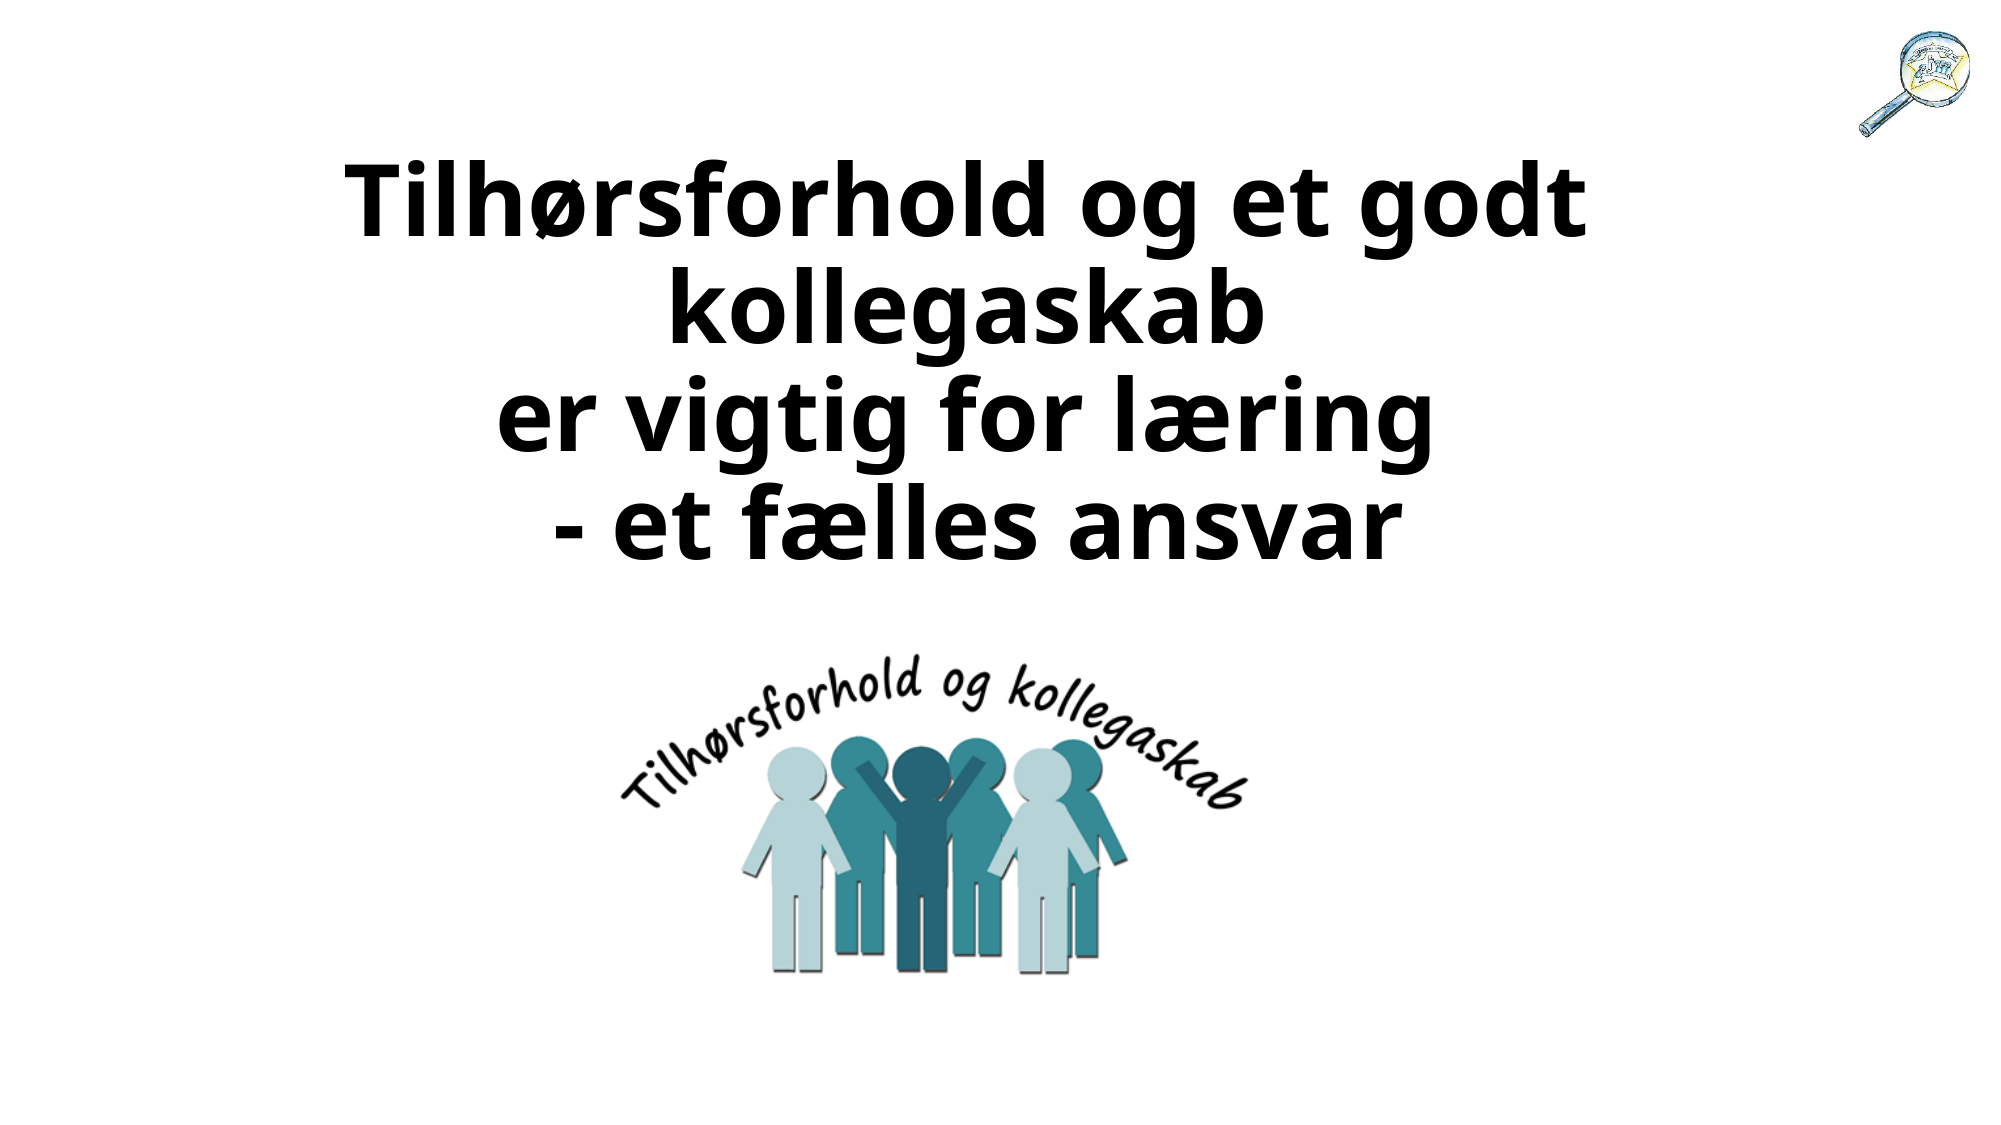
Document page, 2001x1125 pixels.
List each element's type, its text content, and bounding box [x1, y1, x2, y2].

title Tilhørsforhold og et godt kollegaskab er vigtig for læring - et fælles ansvar [104, 120, 1830, 589]
picture [593, 641, 1260, 987]
picture [1850, 22, 1976, 139]
